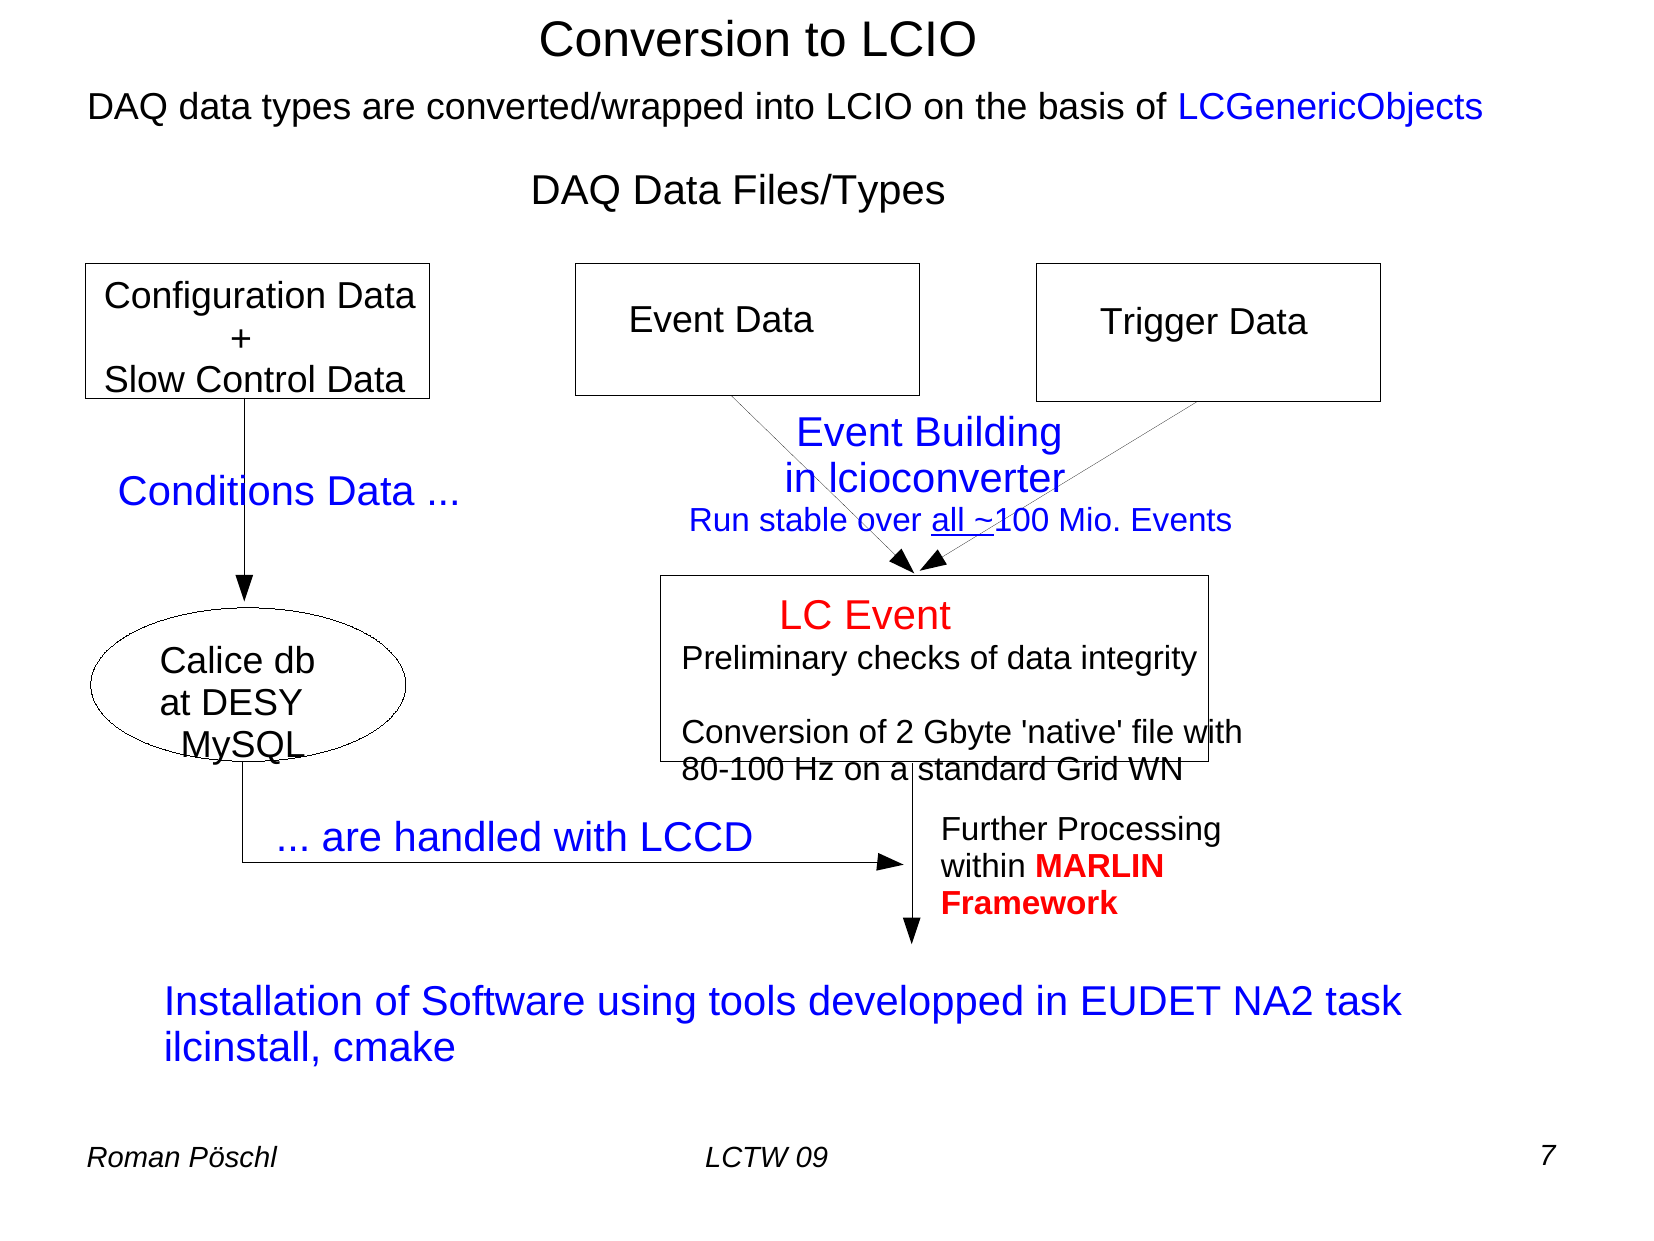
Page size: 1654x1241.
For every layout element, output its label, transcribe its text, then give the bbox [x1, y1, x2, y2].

text_box Run stable over all ~100 Mio. Events [688, 501, 1233, 586]
text_box Conversion to LCIO [538, 11, 979, 62]
text_box LC Event Preliminary checks of data integrity Conversion of 2 Gbyte 'native' file with 80-100 Hz on a standard Grid WN [681, 583, 1245, 769]
text_box DAQ data types are converted/wrapped into LCIO on the basis of LCGenericObjects [13, 85, 1488, 220]
text_box Further Processing within MARLIN Framework [940, 810, 1232, 943]
text_box ... are handled with LCCD [275, 813, 754, 856]
text_box Installation of Software using tools developped in EUDET NA2 task ilcinstall, cmake [163, 977, 1472, 1166]
text_box Event Building in lcioconverter [784, 408, 1088, 493]
text_box Configuration Data + Slow Control Data [103, 275, 418, 389]
text_box Trigger Data [1099, 300, 1309, 339]
text_box Conditions Data ... [117, 468, 462, 511]
text_box Event Data [628, 298, 825, 374]
text_box DAQ Data Files/Types [530, 167, 947, 210]
text_box Calice db at DESY MySQL [159, 639, 328, 753]
